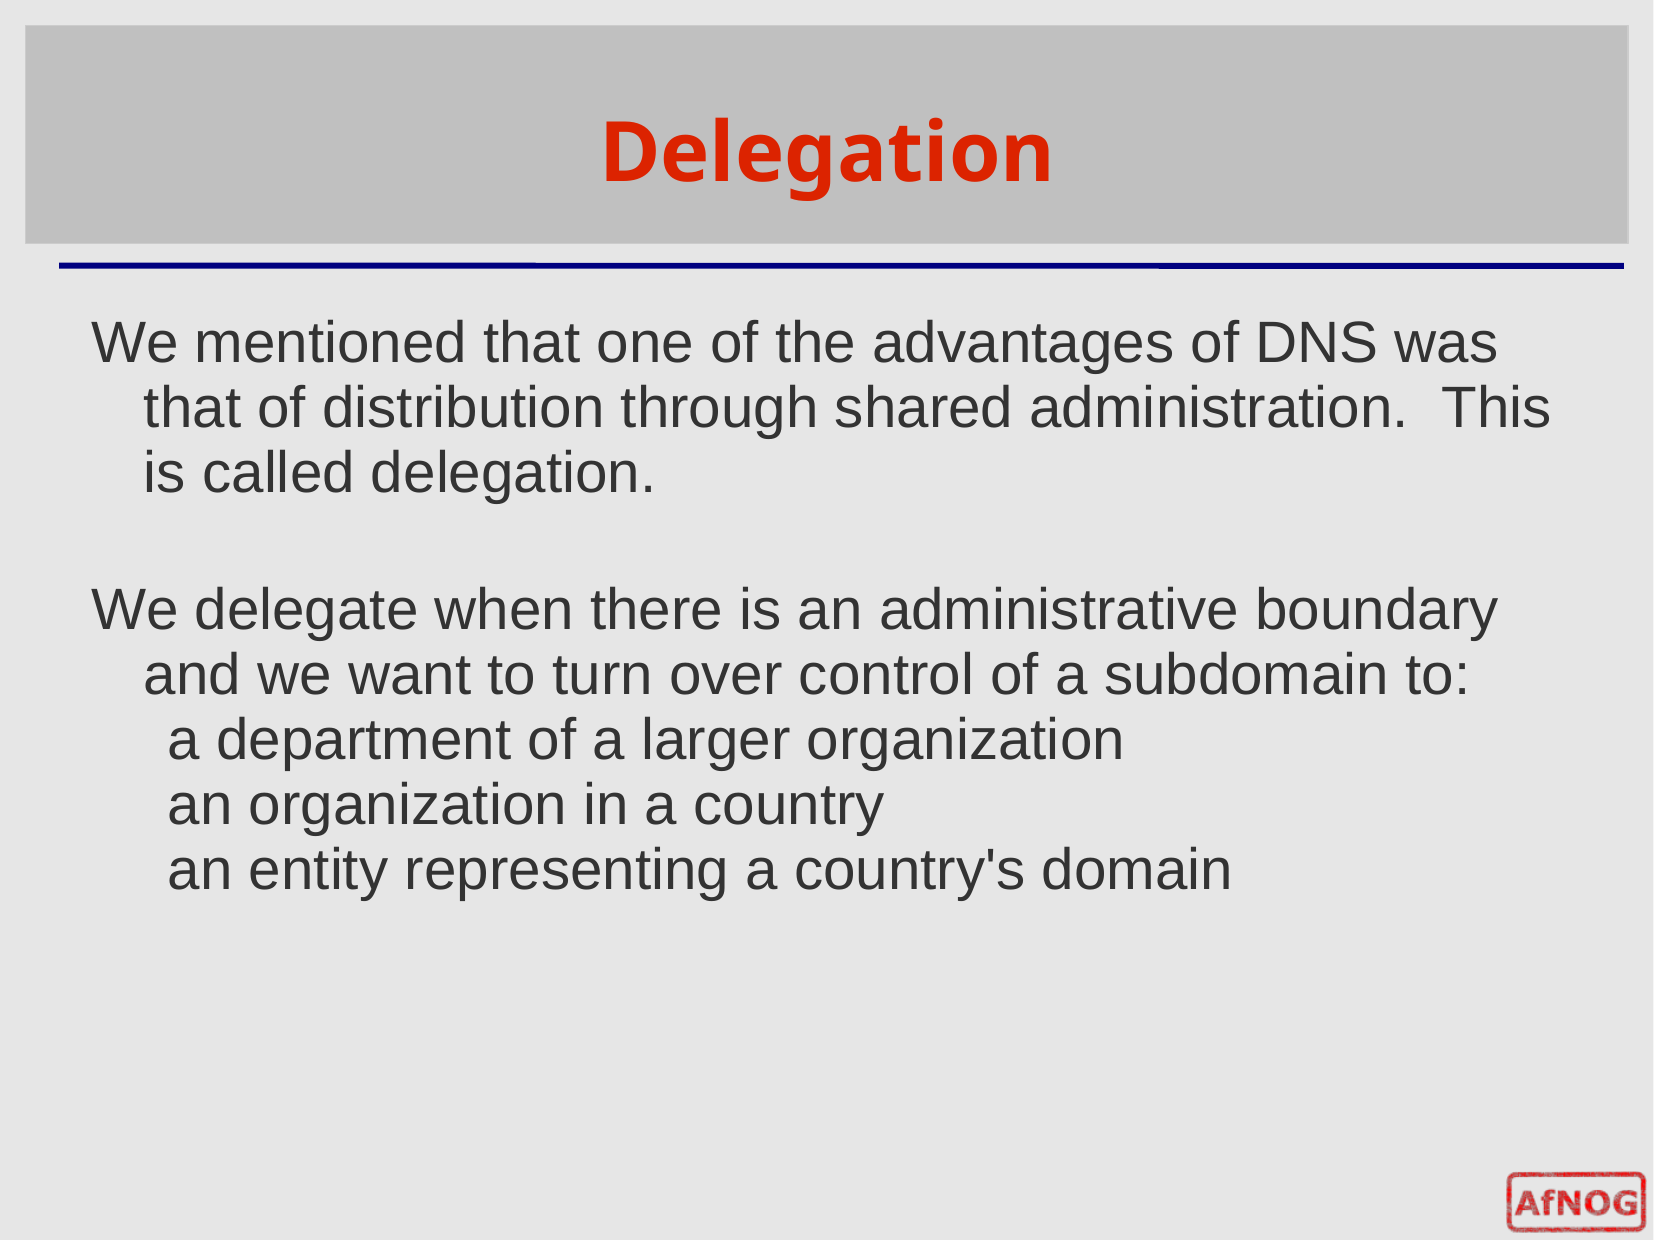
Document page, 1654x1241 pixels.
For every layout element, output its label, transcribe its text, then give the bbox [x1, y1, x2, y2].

text_box We mentioned that one of the advantages of DNS was that of distribution through shared administration. This is called delegation. We delegate when there is an administrative boundary and we want to turn over control of a subdomain to: a department of a larger organization an organization in a country an entity representing a country's domain [59, 295, 1595, 1034]
title Delegation [121, 46, 1534, 254]
picture [1505, 1170, 1648, 1235]
